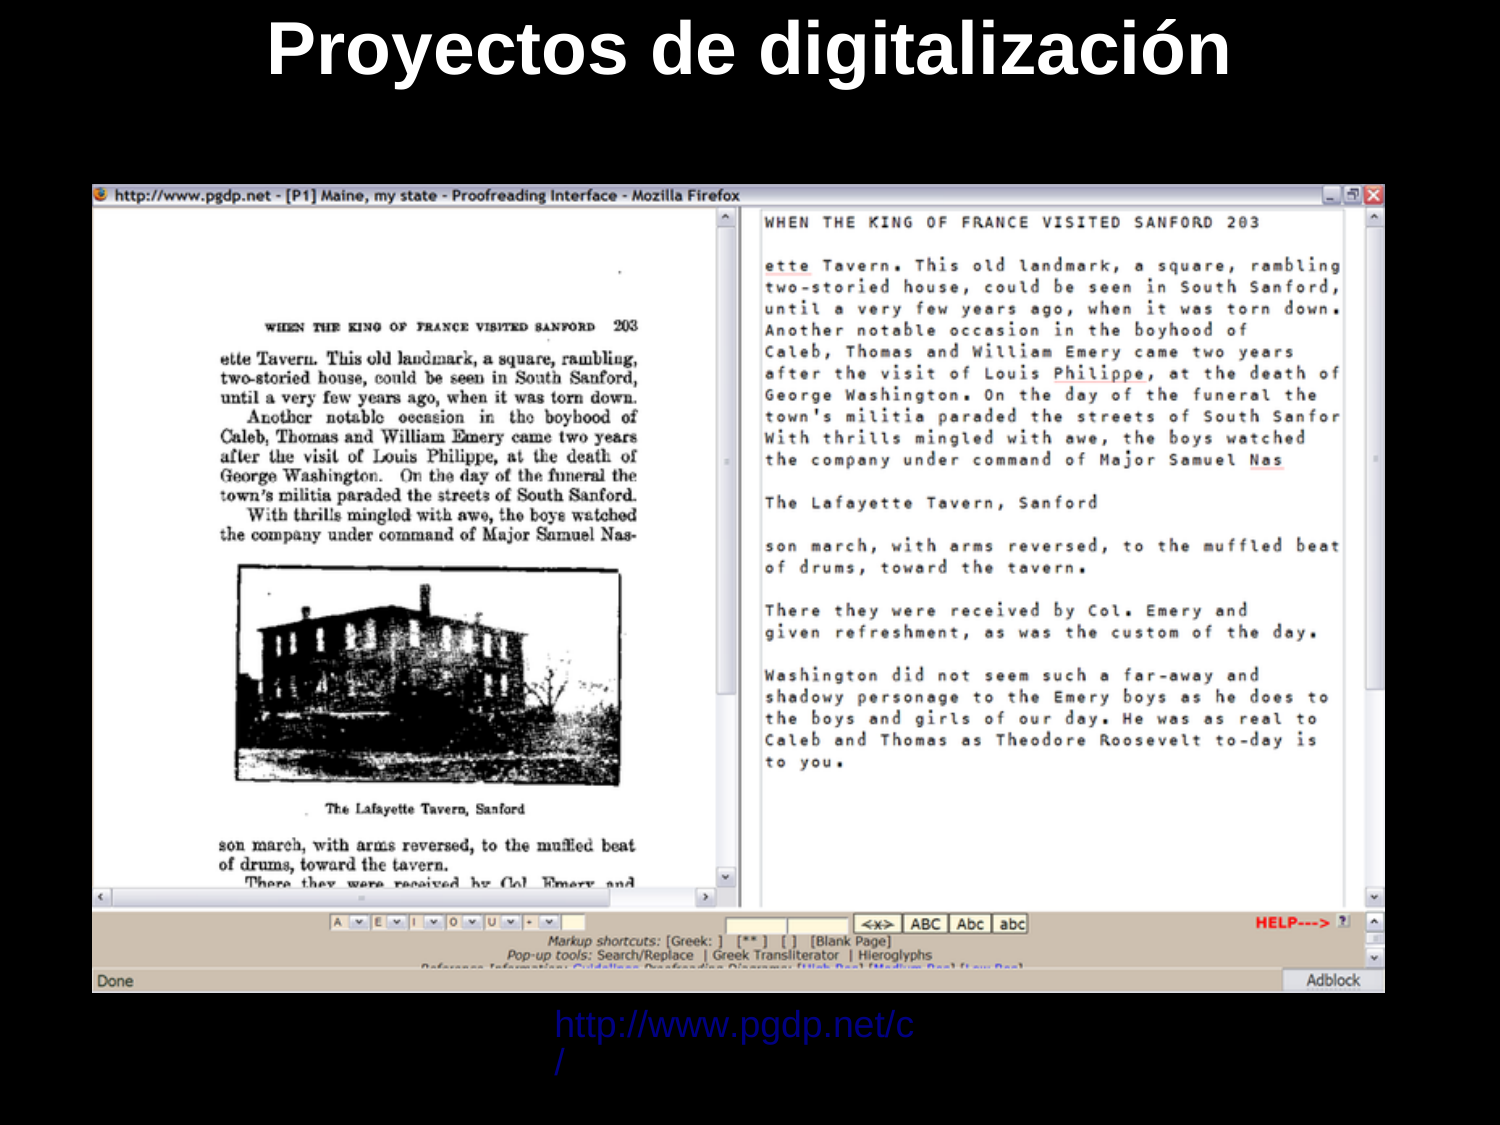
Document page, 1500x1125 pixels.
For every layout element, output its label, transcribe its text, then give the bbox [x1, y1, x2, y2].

picture [92, 184, 1385, 993]
title Proyectos de digitalización [75, 0, 1425, 101]
text_box http://www.pgdp.net/c/ [539, 992, 938, 1053]
